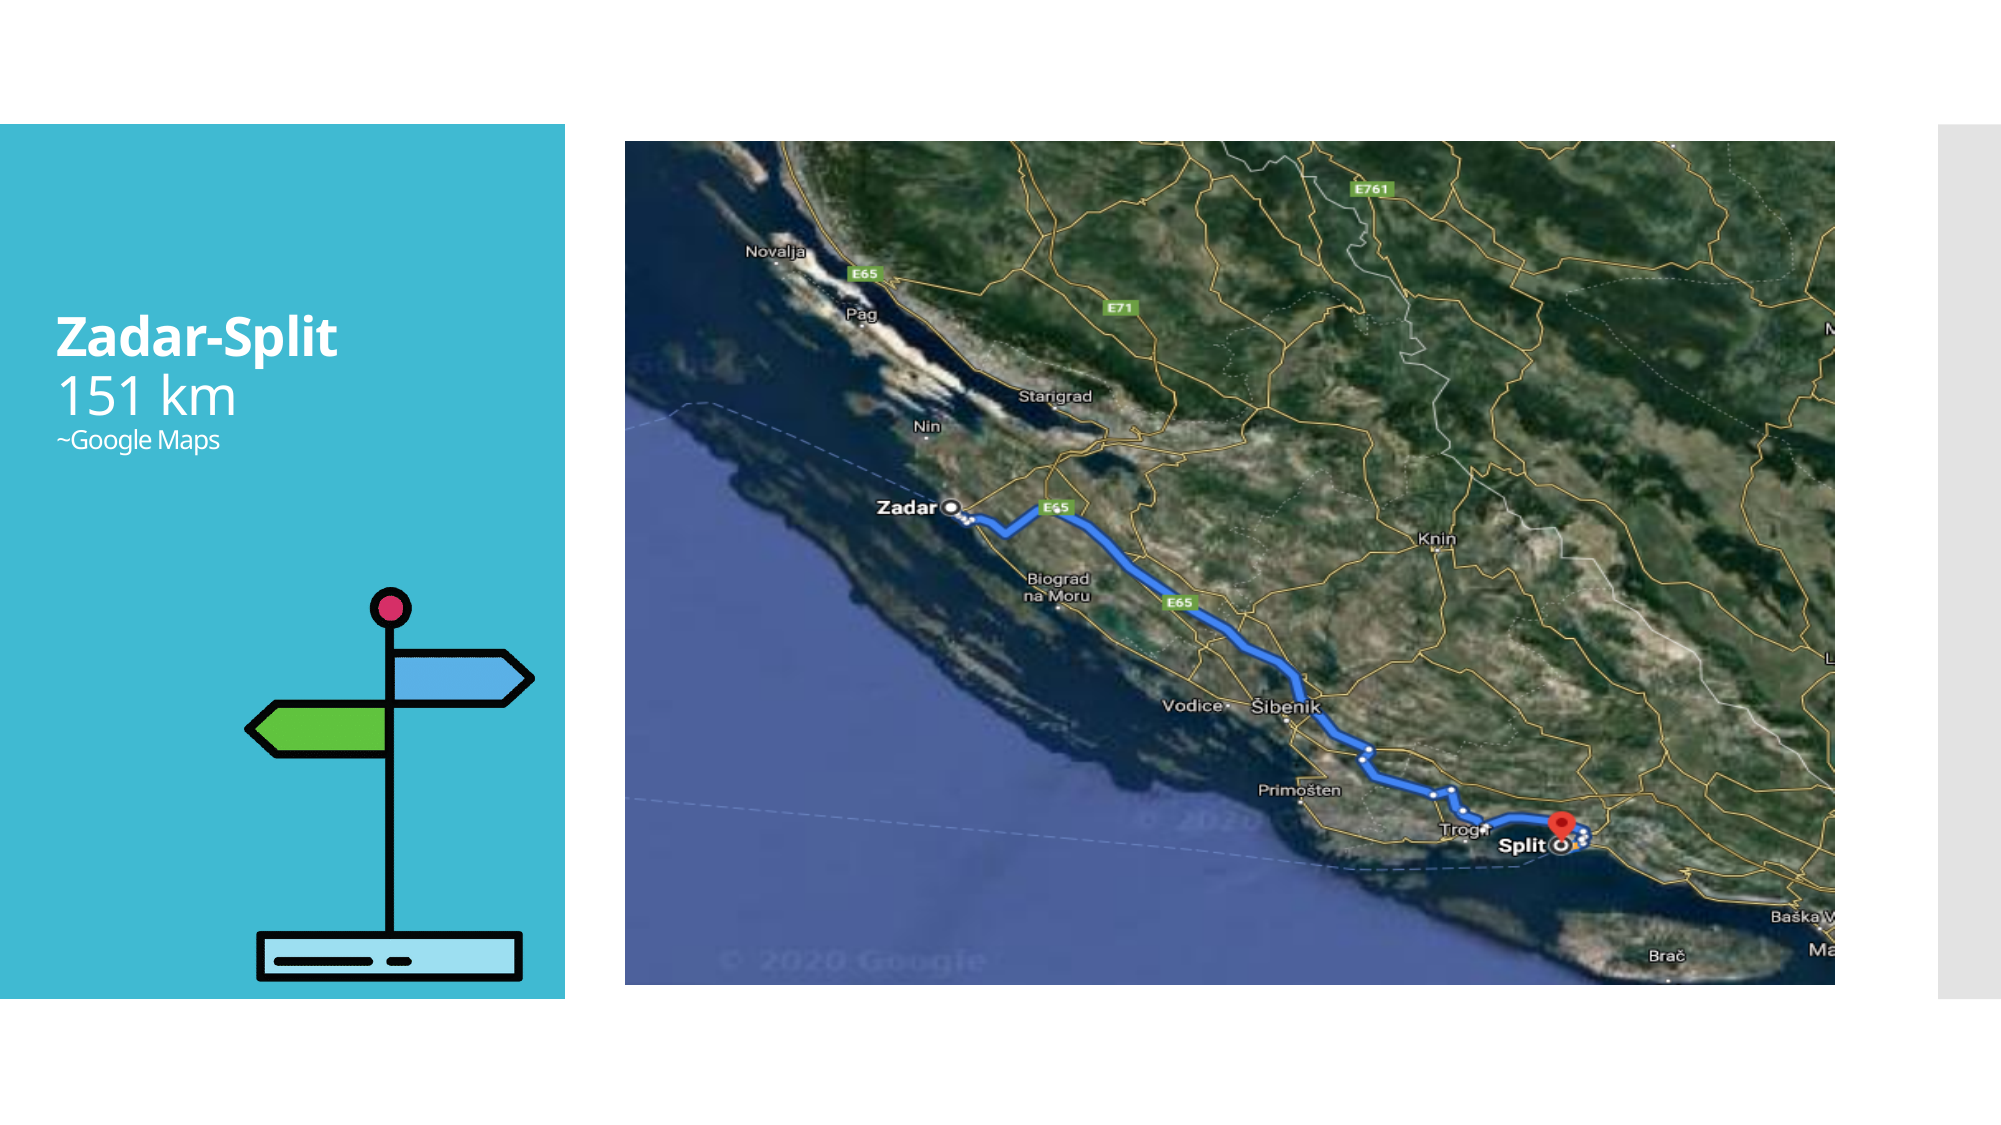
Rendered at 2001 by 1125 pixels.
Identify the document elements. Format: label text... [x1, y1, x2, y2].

picture [244, 587, 535, 982]
title Zadar-Split 151 km ~Google Maps [41, 184, 526, 940]
picture [625, 141, 1835, 985]
